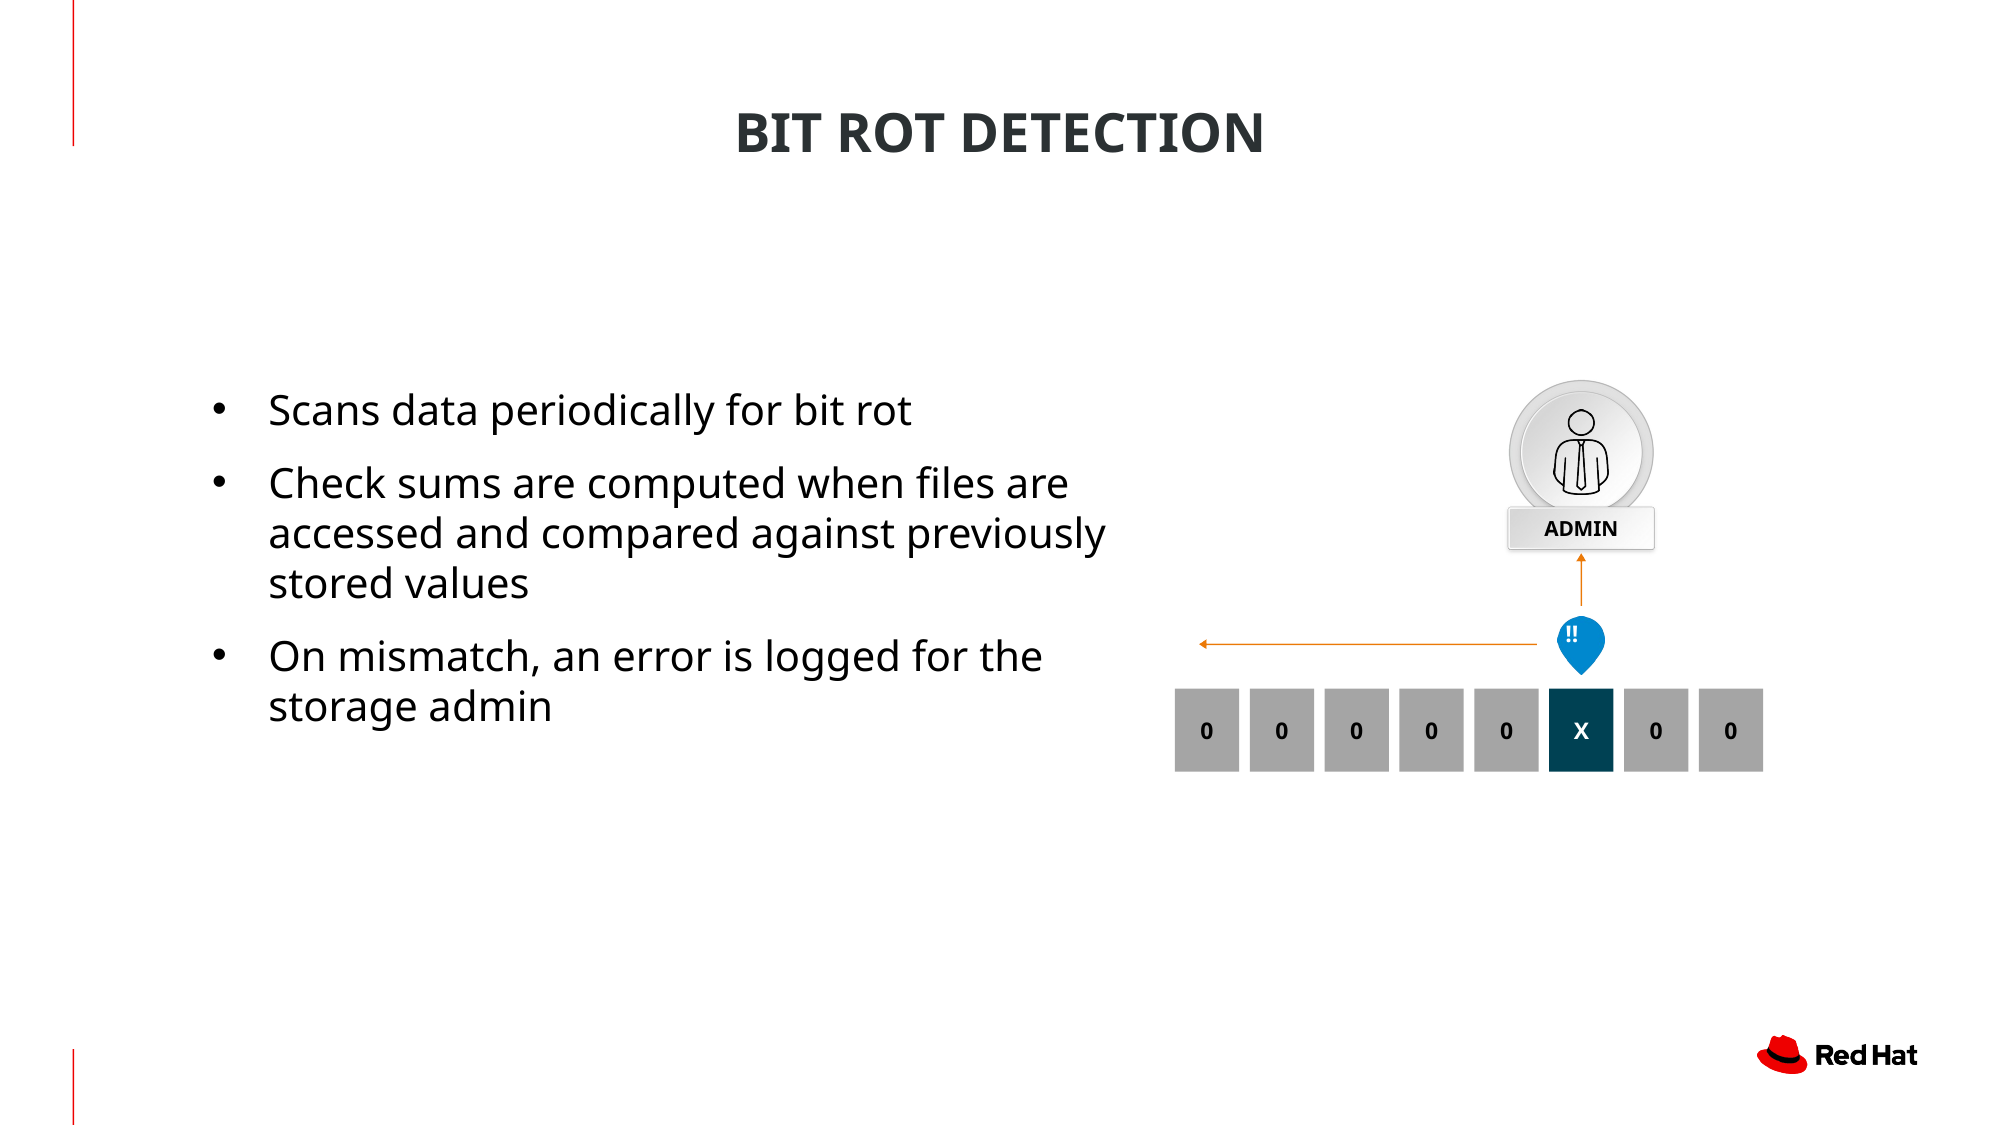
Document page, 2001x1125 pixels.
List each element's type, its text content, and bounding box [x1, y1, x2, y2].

picture [1199, 639, 1537, 649]
list Scans data periodically for bit rot Check sums are computed when files are accessed and compared against previously stored values On mismatch, an error is logged for the storage admin [197, 277, 1151, 836]
text_box 0 [1474, 688, 1539, 772]
picture [1557, 670, 1580, 675]
text_box 0 [1399, 688, 1464, 772]
text_box X [1549, 688, 1614, 772]
text_box 0 [1324, 688, 1389, 772]
text_box 0 [1698, 688, 1764, 772]
text_box 0 [1249, 688, 1315, 772]
text_box ADMIN [1508, 507, 1654, 550]
text_box 0 [1624, 688, 1689, 772]
picture [1502, 379, 1660, 606]
title Bit rot detection [288, 83, 1714, 243]
text_box !! [1550, 612, 1609, 670]
text_box 0 [1174, 688, 1240, 772]
picture [1583, 670, 1605, 675]
picture [1757, 1035, 1918, 1074]
